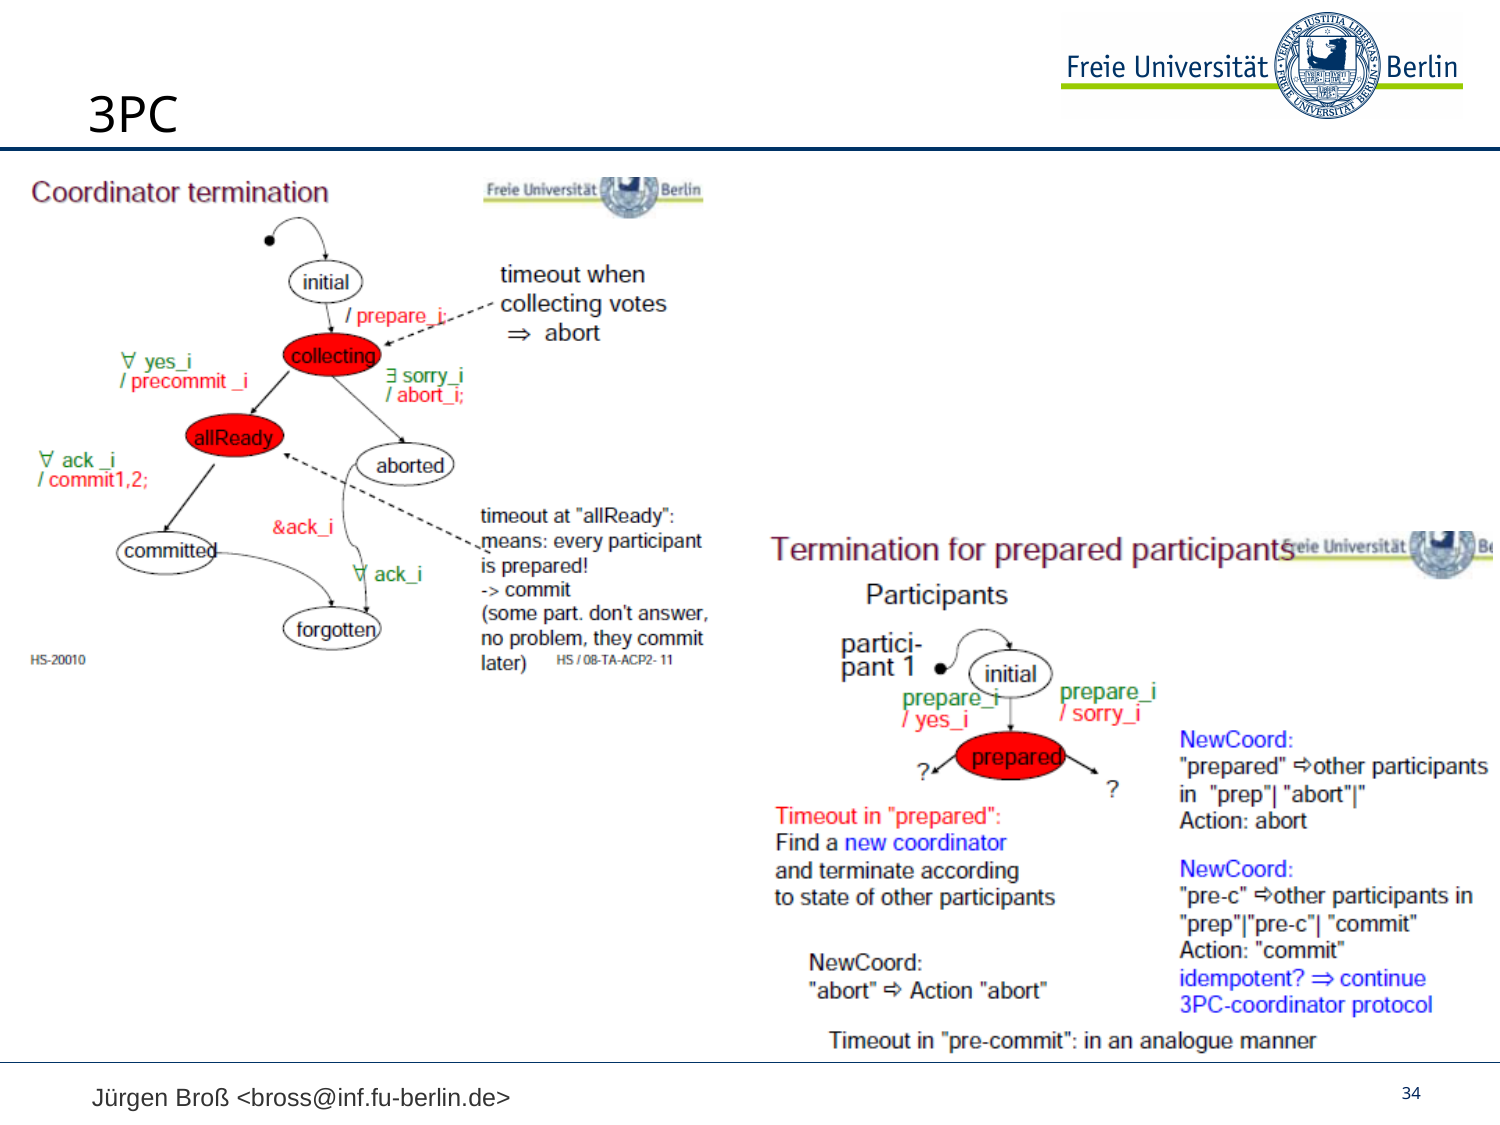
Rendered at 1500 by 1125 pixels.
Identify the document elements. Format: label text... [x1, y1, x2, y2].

title 3PC [88, 54, 1275, 143]
picture [767, 531, 1493, 1055]
picture [27, 177, 709, 680]
picture [1061, 12, 1463, 119]
